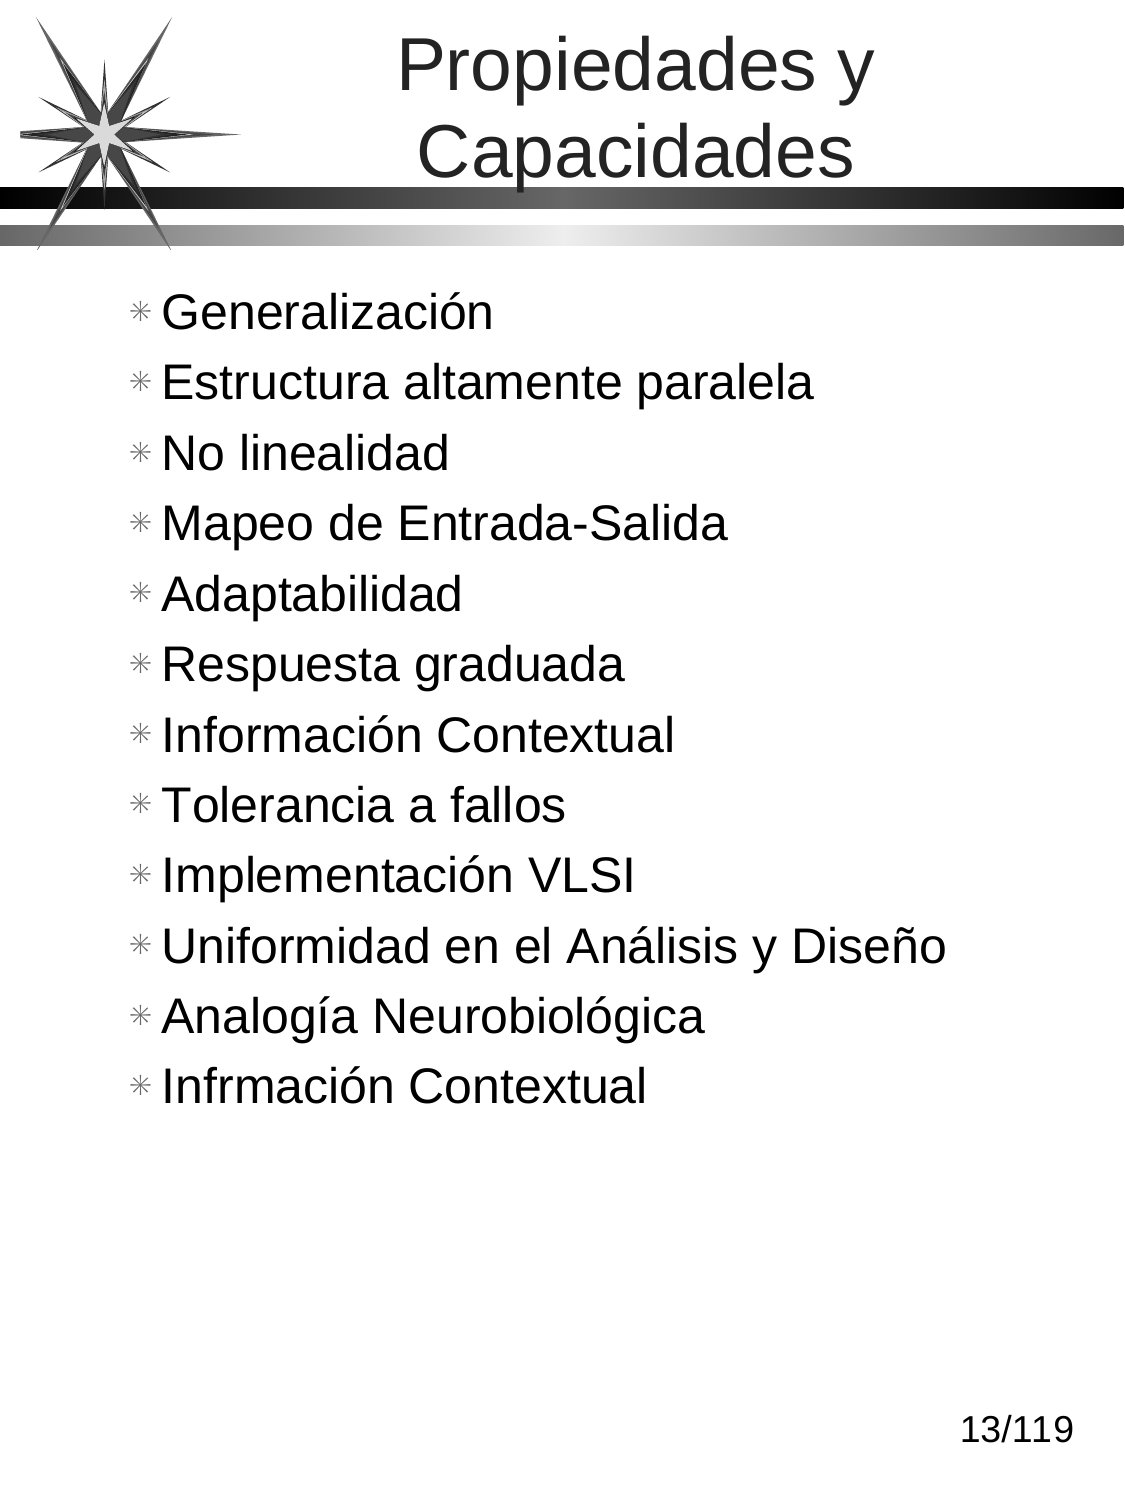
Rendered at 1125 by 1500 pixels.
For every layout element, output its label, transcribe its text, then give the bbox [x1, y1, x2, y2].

list Generalización Estructura altamente paralela No linealidad Mapeo de Entrada-Salida Adaptabilidad Respuesta graduada Información Contextual Tolerancia a fallos Implementación VLSI Uniformidad en el Análisis y Diseño Analogía Neurobiológica Infrmación Contextual [37, 275, 1075, 1450]
title Propiedades y Capacidades [174, 9, 1097, 203]
